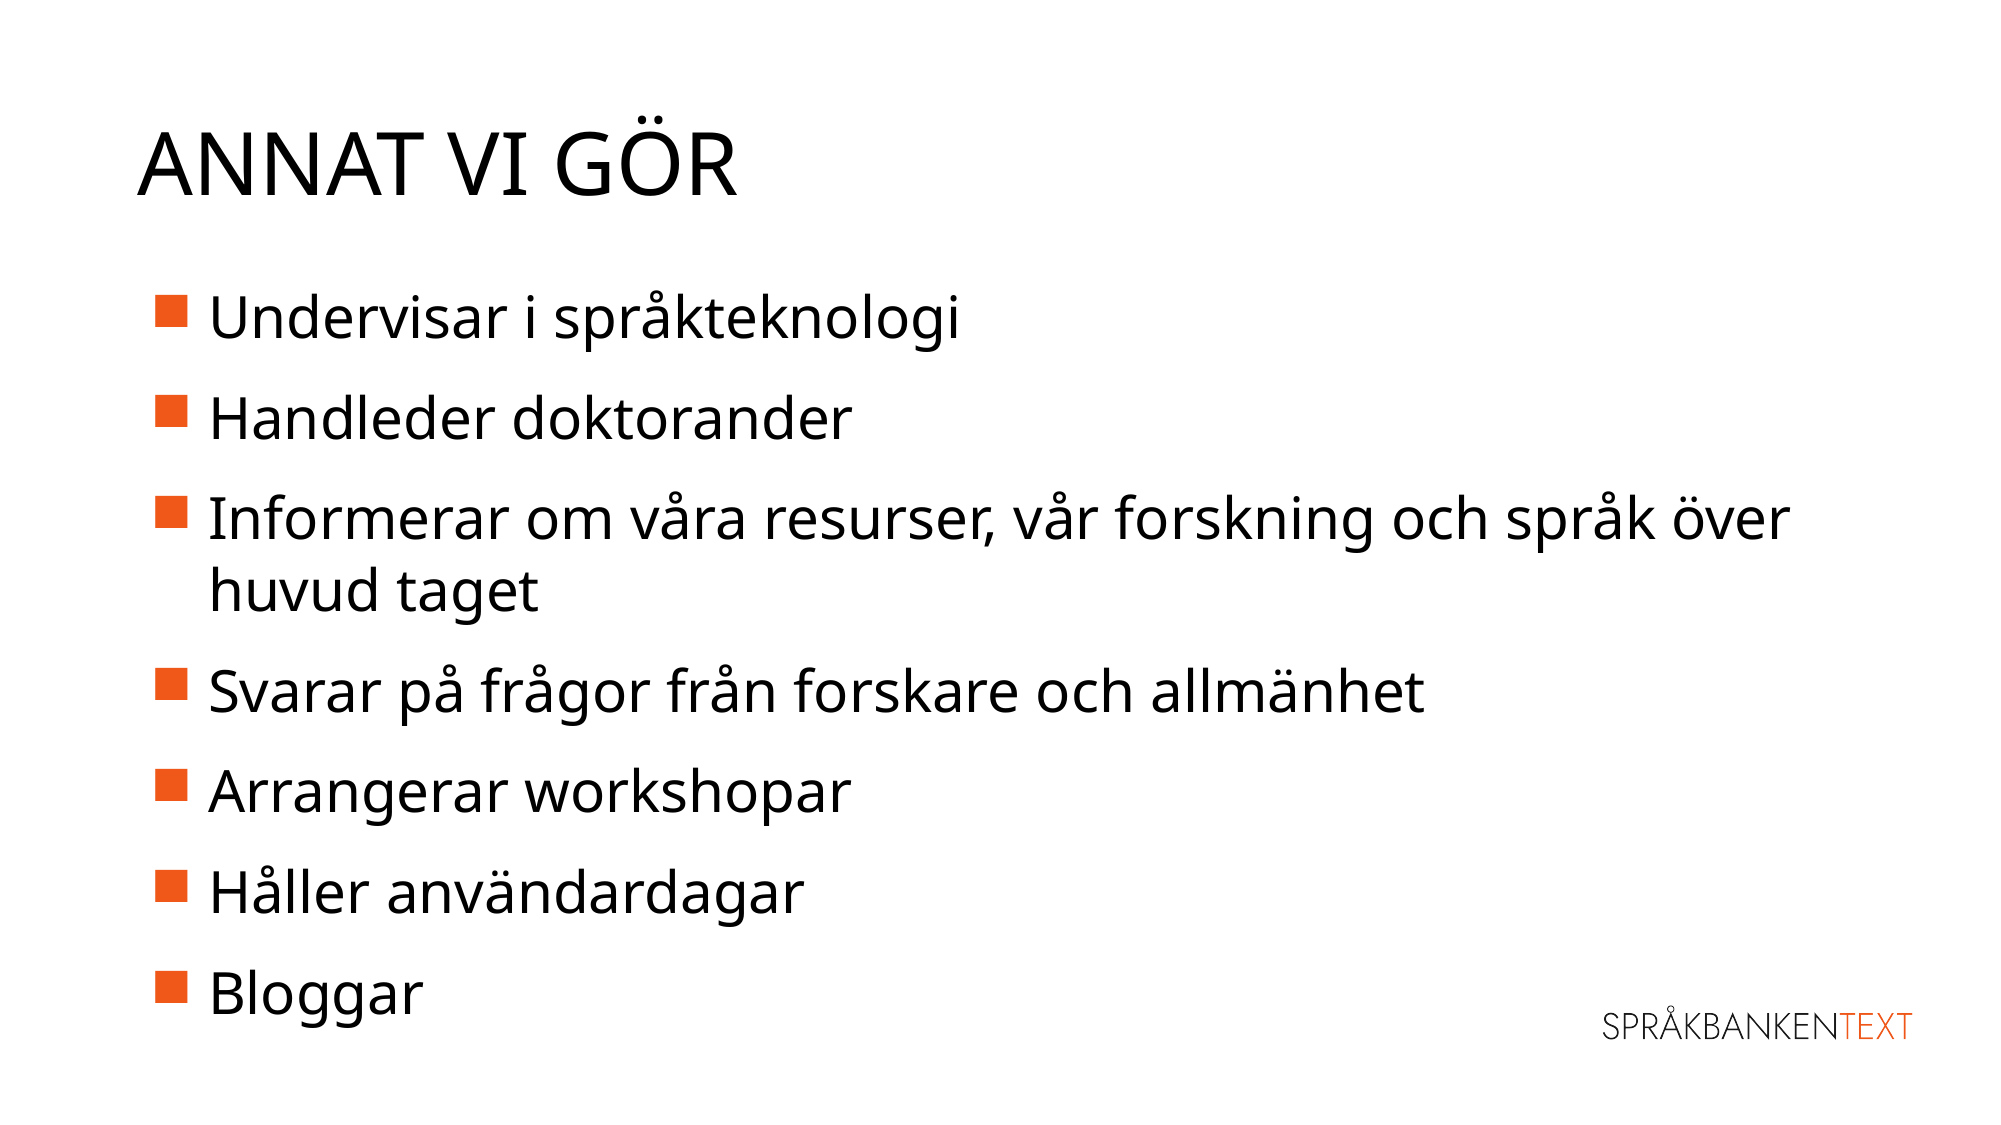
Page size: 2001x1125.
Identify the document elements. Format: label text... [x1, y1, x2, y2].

title Annat vi gör [137, 98, 1863, 225]
picture [1861, 998, 1959, 1125]
list Undervisar i språkteknologi Handleder doktorander Informerar om våra resurser, vår forskning och språk över huvud taget Svarar på frågor från forskare och allmänhet Arrangerar workshopar Håller användardagar Bloggar [137, 281, 1861, 1063]
